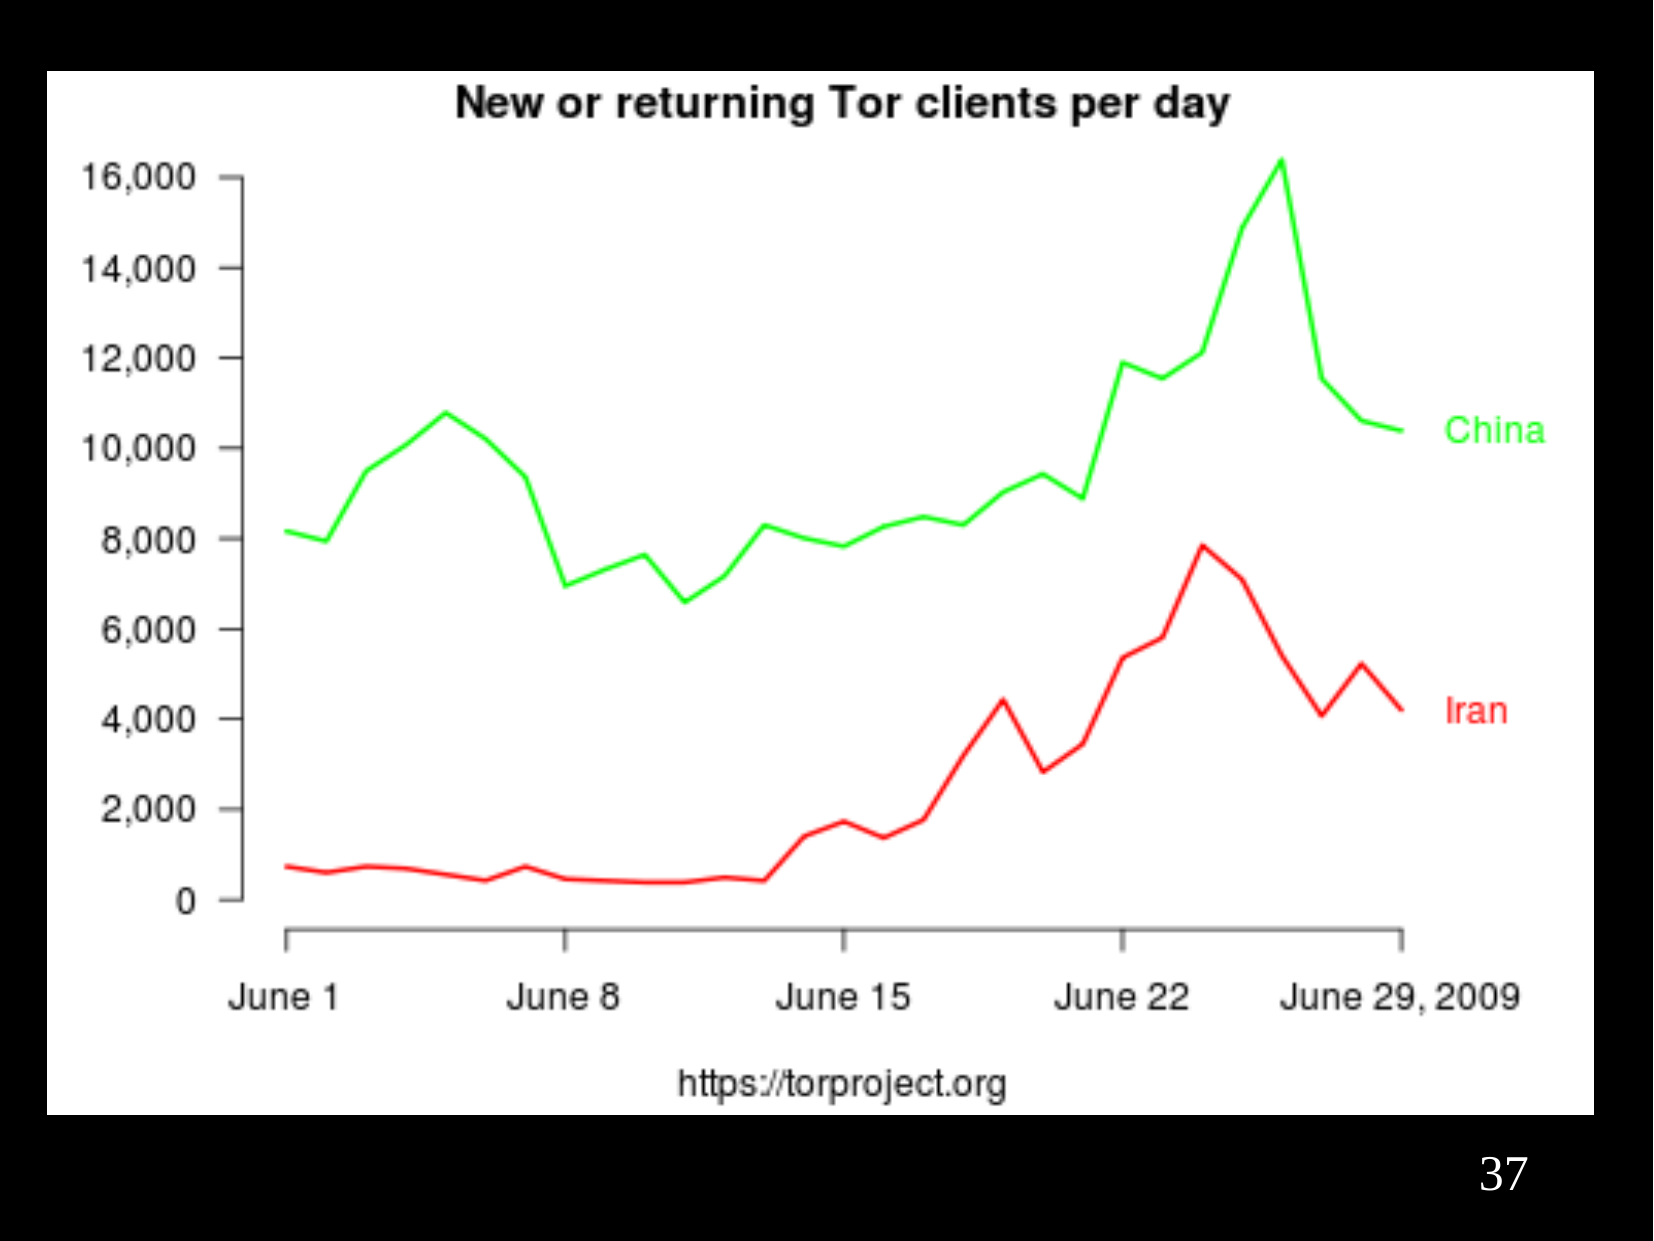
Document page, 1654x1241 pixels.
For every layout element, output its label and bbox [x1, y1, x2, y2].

picture [47, 71, 1594, 1115]
